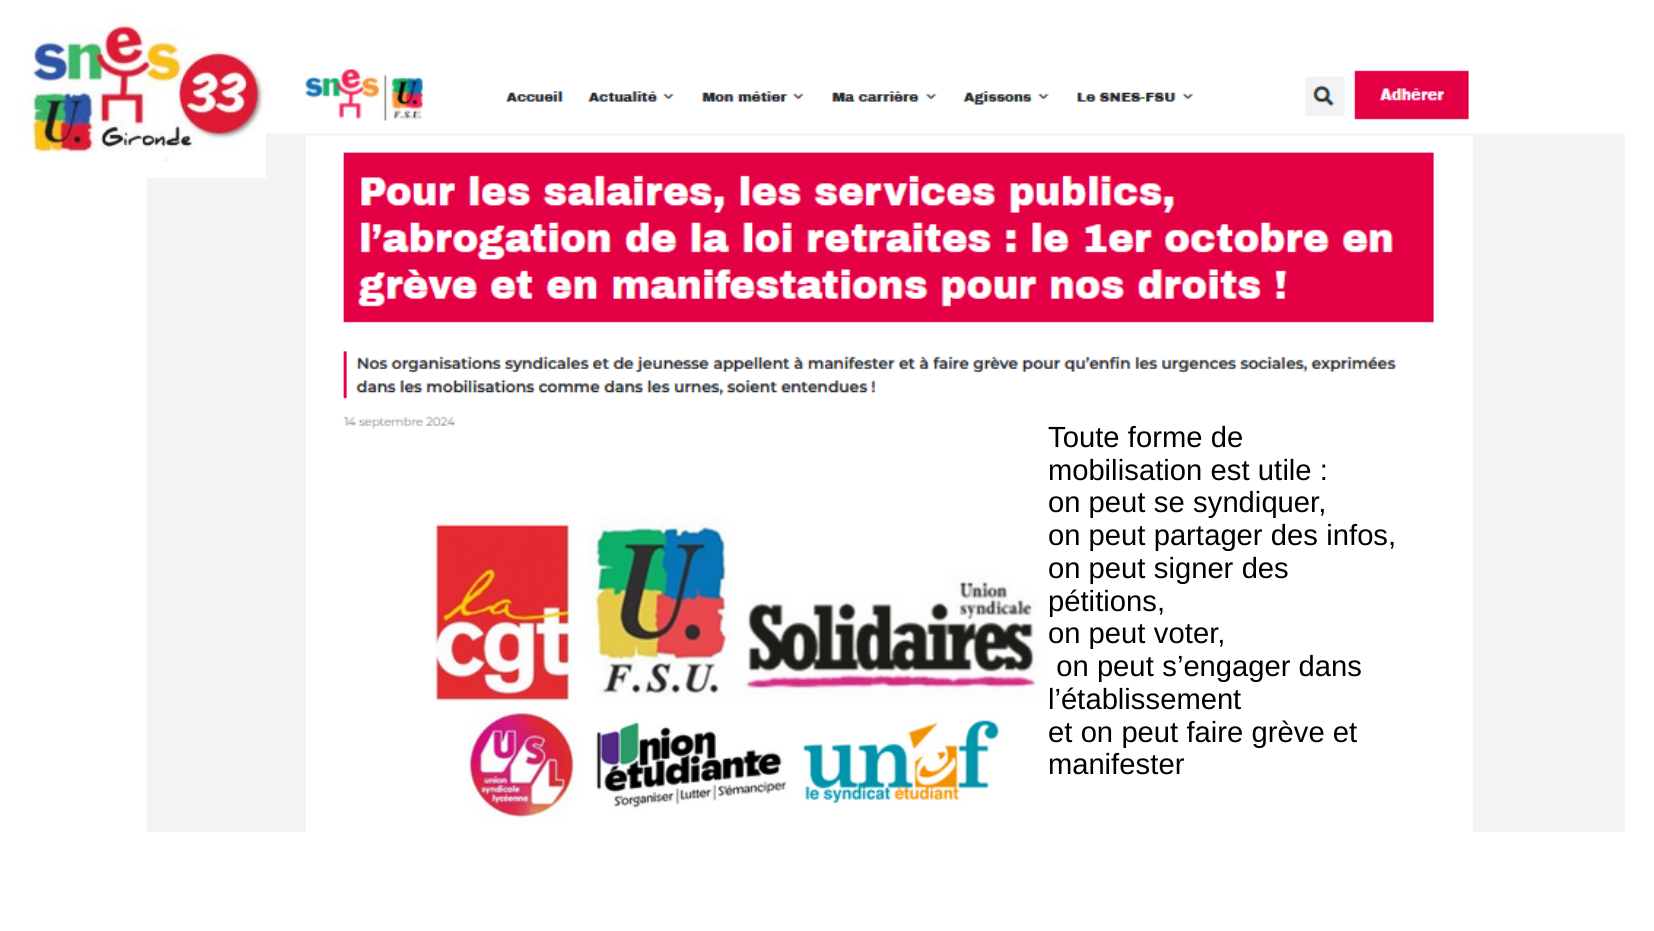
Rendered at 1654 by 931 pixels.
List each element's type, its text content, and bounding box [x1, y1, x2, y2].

text_box Toute forme de mobilisation est utile : on peut se syndiquer, on peut partager des infos, on peut signer des pétitions, on peut voter, on peut s’engager dans l’établissement et on peut faire grève et manifester [1033, 413, 1418, 798]
picture [15, 10, 1625, 832]
